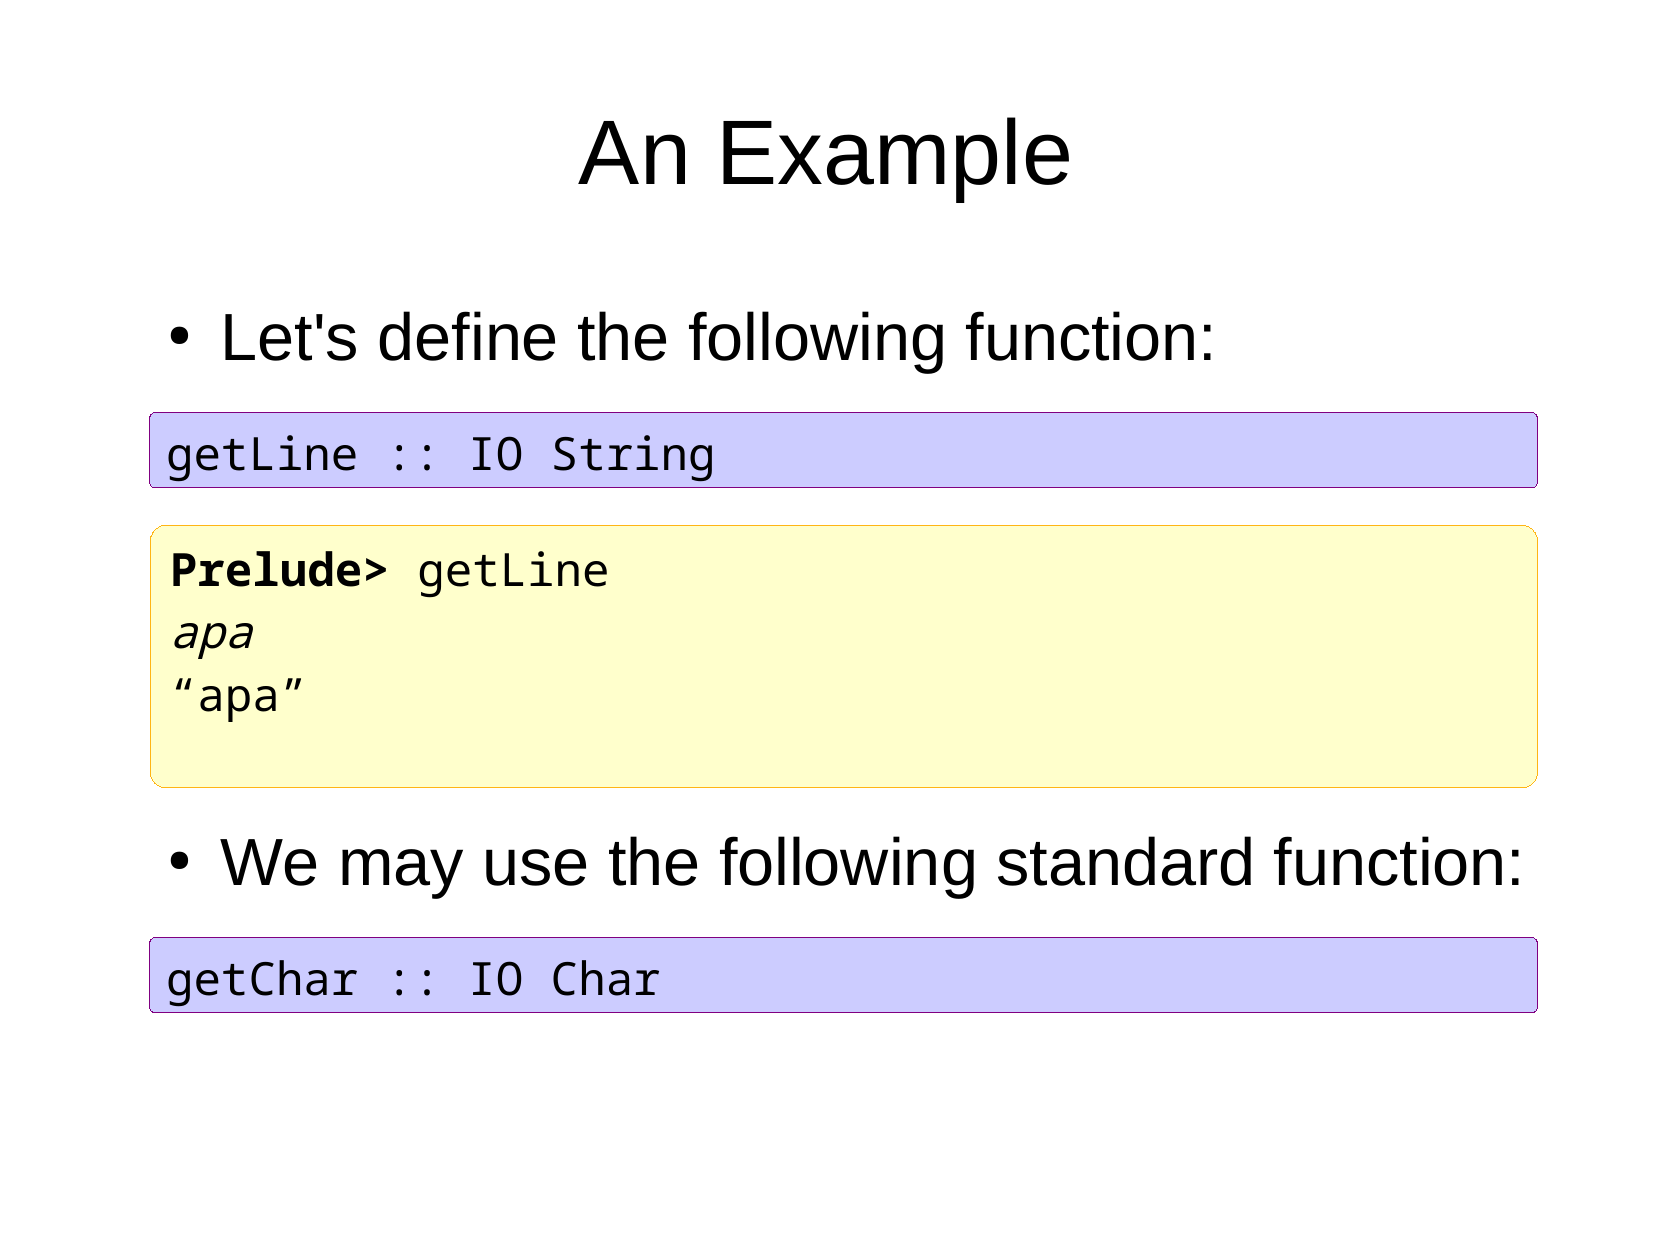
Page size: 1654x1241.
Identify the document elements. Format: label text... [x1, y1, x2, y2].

text_box Prelude> getLine apa “apa” [150, 525, 1538, 788]
list We may use the following standard function: [150, 825, 1576, 1163]
text_box getLine :: IO String [149, 413, 1538, 488]
title An Example [82, 56, 1571, 250]
list Let's define the following function: [150, 300, 1538, 413]
text_box getChar :: IO Char [149, 937, 1538, 1013]
